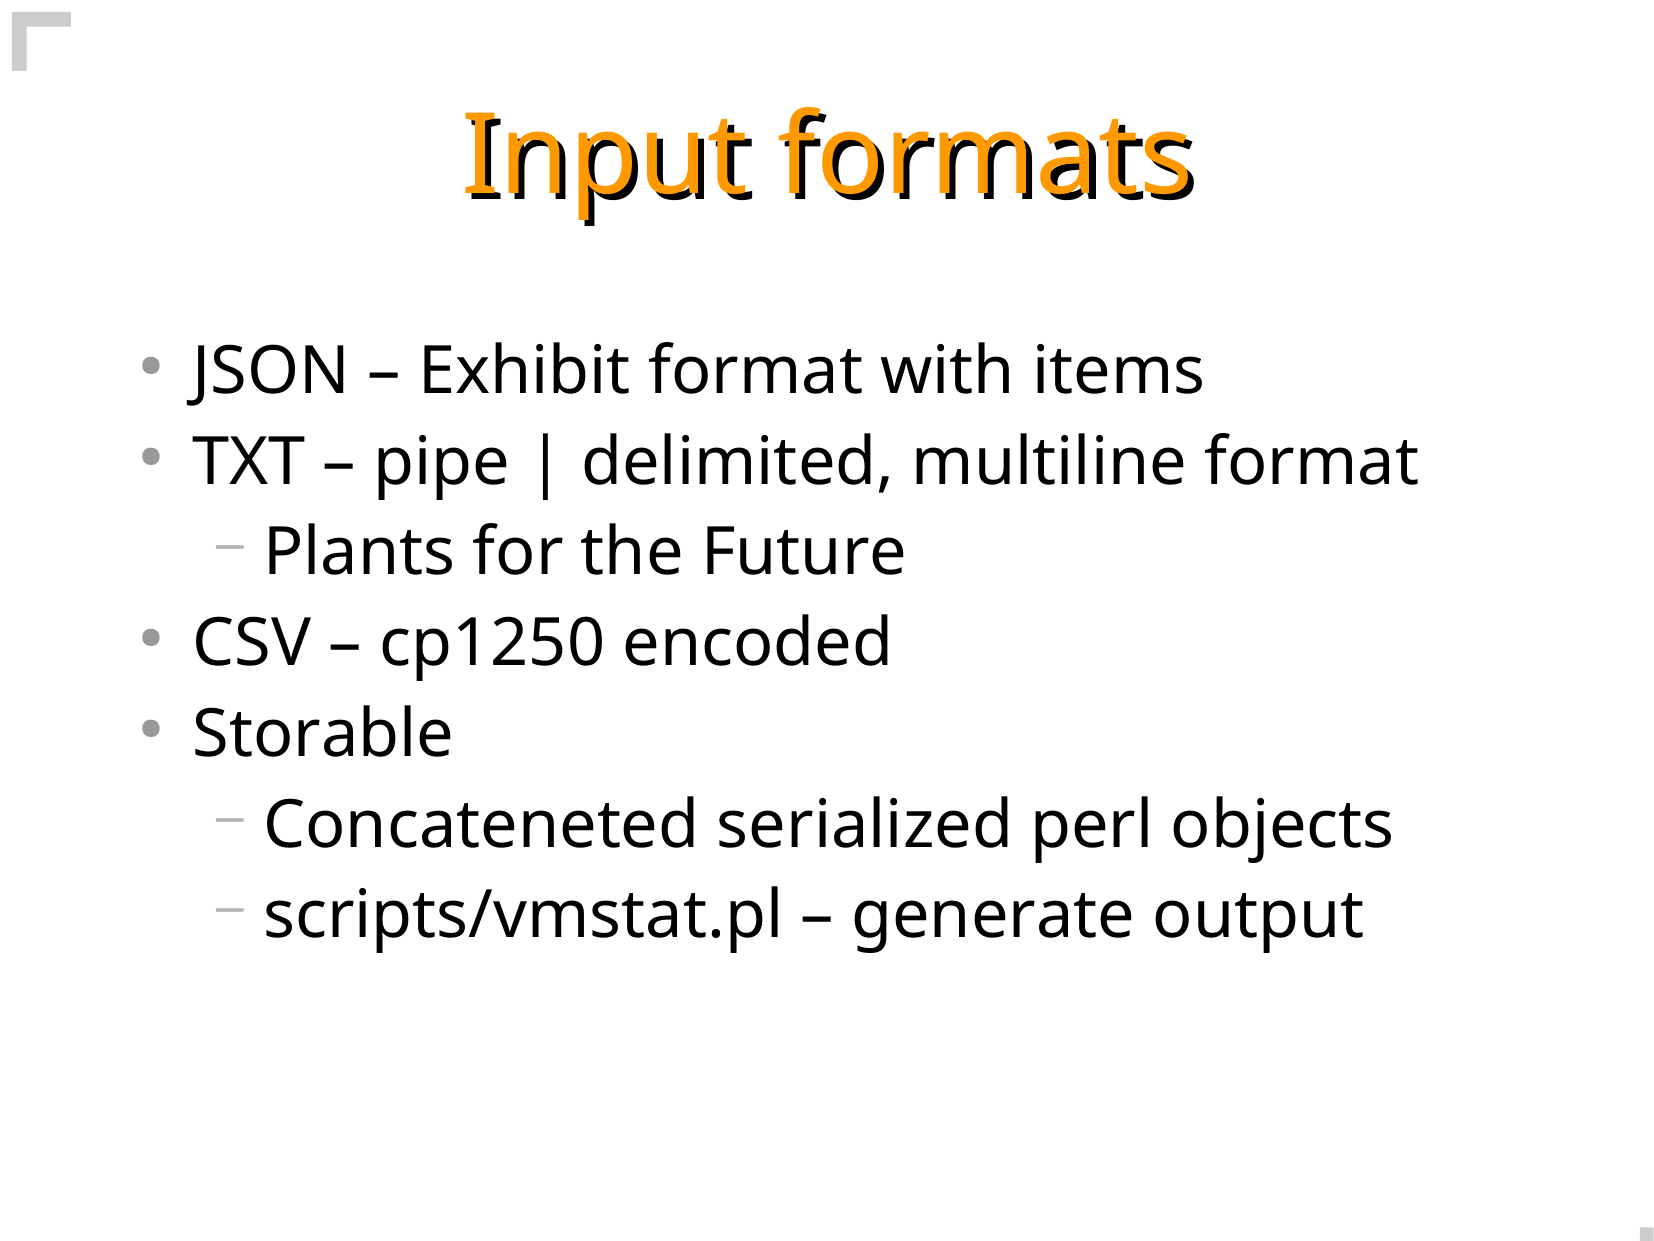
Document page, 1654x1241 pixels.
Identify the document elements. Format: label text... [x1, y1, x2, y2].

list JSON – Exhibit format with items TXT – pipe | delimited, multiline format Plants for the Future CSV – cp1250 encoded Storable Concateneted serialized perl objects scripts/vmstat.pl – generate output [121, 322, 1561, 1132]
title Input formats [121, 46, 1534, 254]
